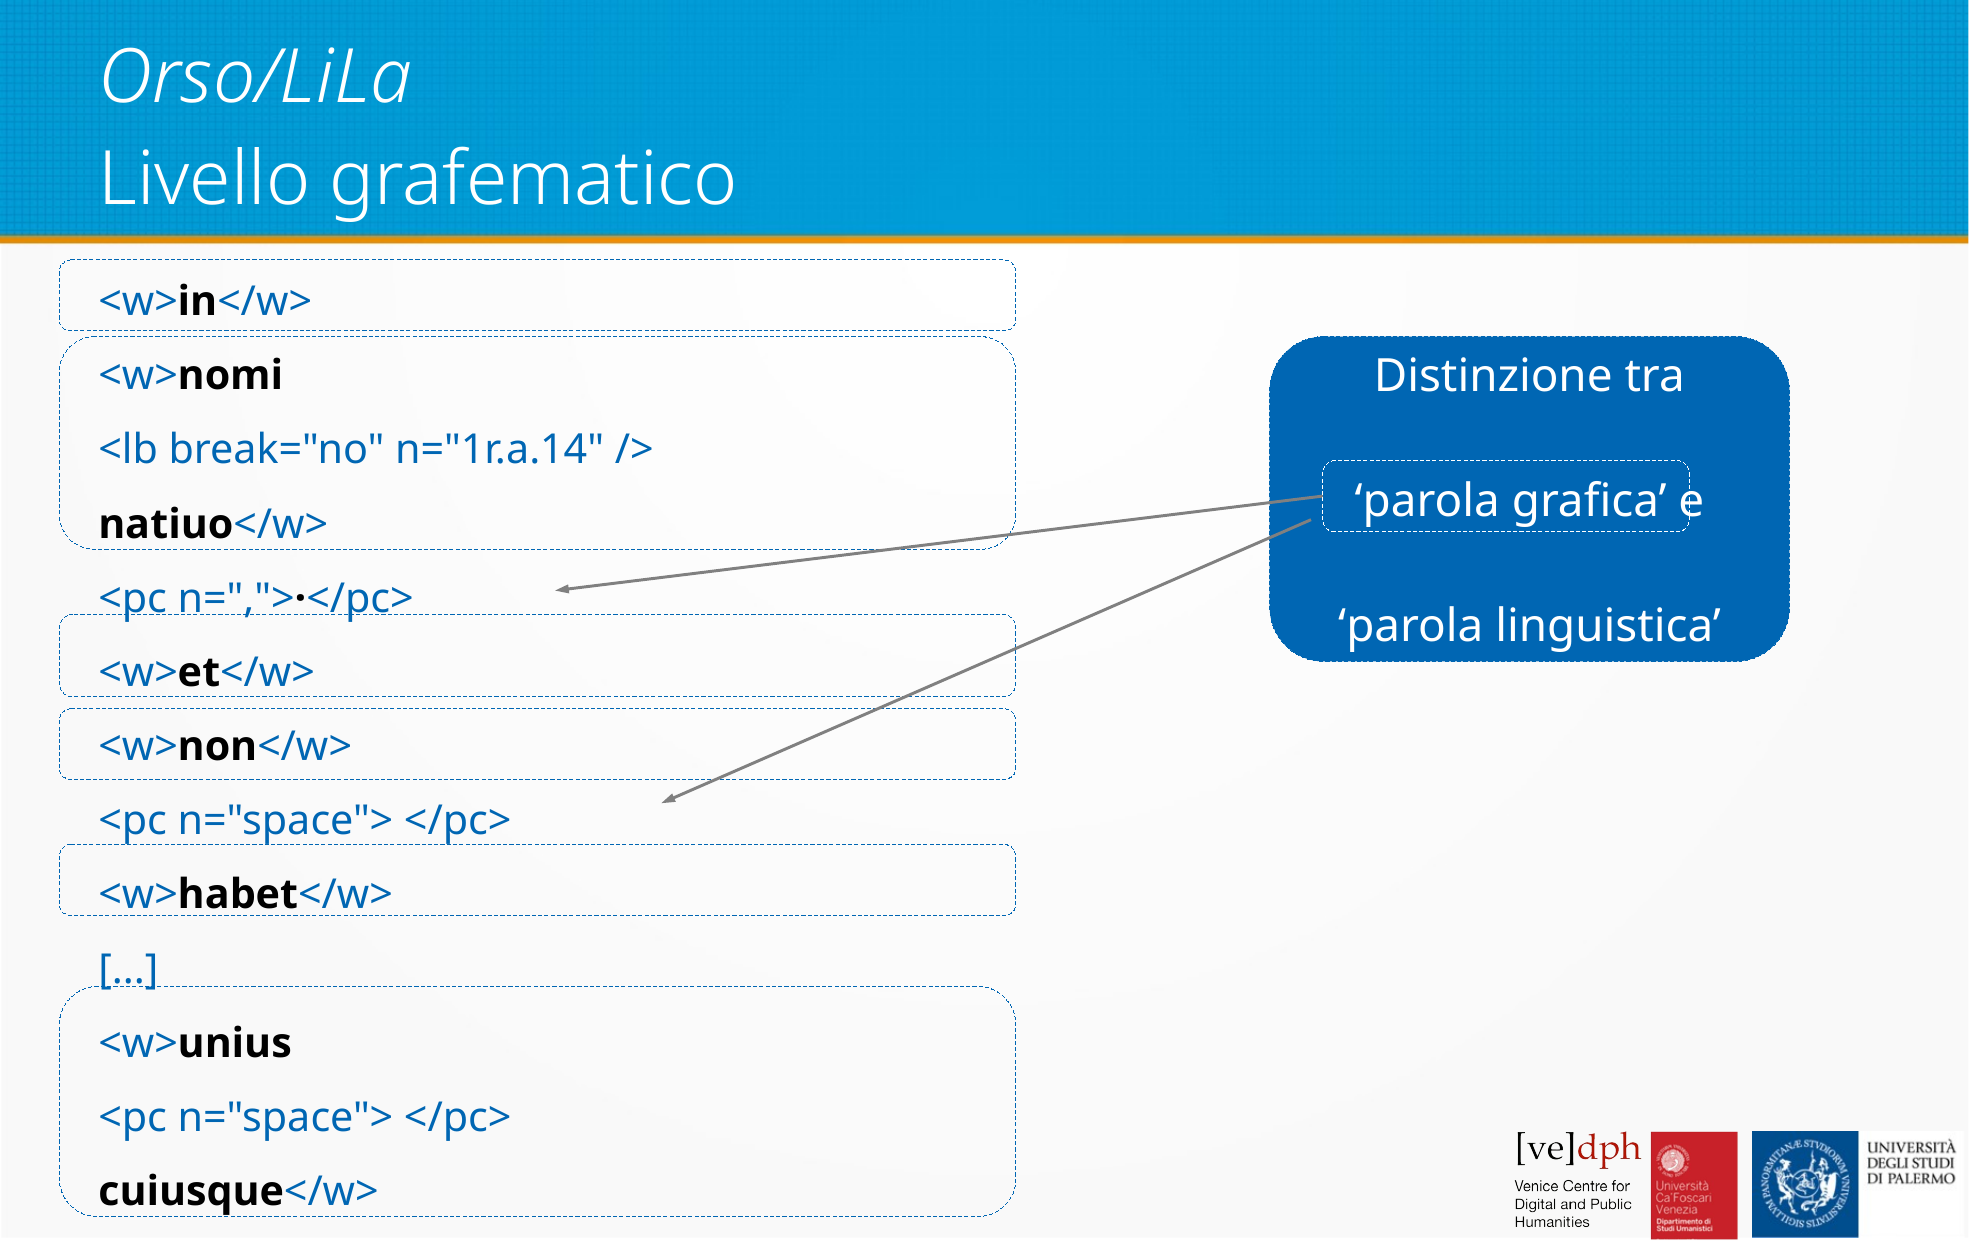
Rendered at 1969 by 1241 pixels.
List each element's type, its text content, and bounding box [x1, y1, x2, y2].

list <w>in</w> <w>nomi <lb break="no" n="1r.a.14" /> natiuo</w> <pc n=",">·</pc> <w>et</w> <w>non</w> <pc n="space"> </pc> <w>habet</w> [...] <w>unius <pc n="space"> </pc> cuiusque</w> [98, 271, 1861, 1229]
title Orso/LiLa Livello grafematico [98, 19, 1870, 227]
picture [0, 233, 1969, 1241]
text_box Distinzione tra ‘parola grafica’ e ‘parola linguistica’ [1269, 336, 1790, 662]
